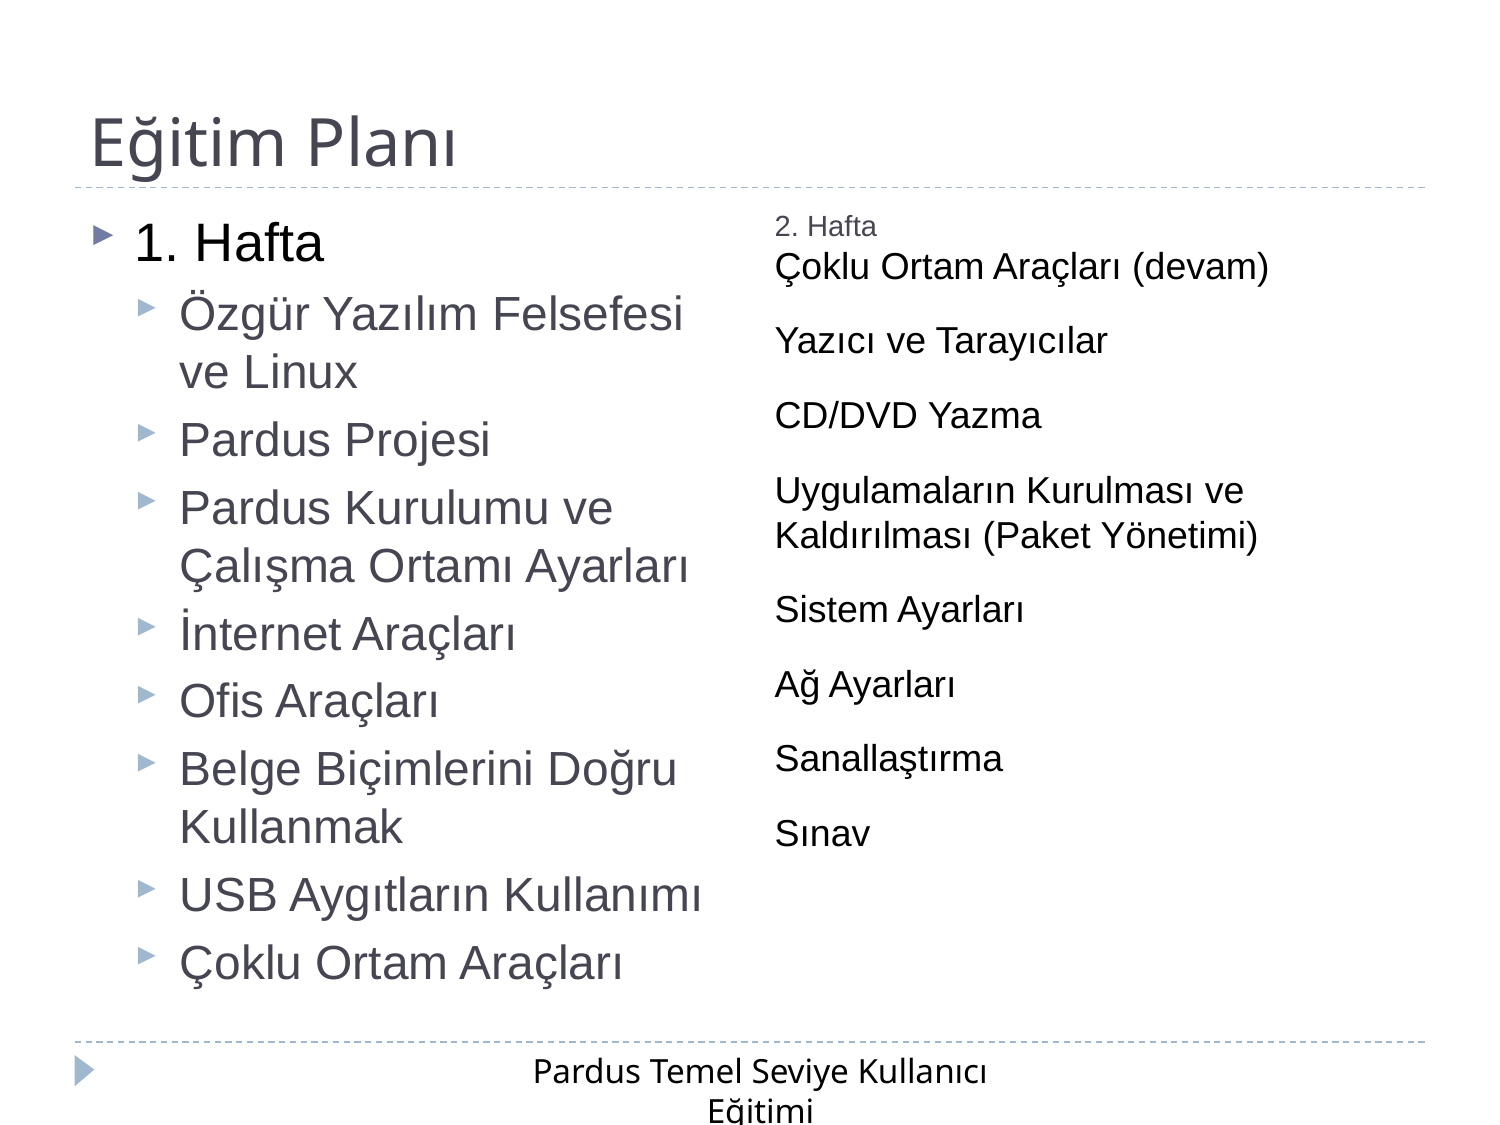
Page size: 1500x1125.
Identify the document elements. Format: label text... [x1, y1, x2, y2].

title Eğitim Planı [75, 37, 1425, 188]
list 2. Hafta Çoklu Ortam Araçları (devam) Yazıcı ve Tarayıcılar CD/DVD Yazma Uygulamaların Kurulması ve Kaldırılması (Paket Yönetimi) Sistem Ayarları Ağ Ayarları Sanallaştırma Sınav [759, 199, 1423, 1010]
list 1. Hafta Özgür Yazılım Felsefesi ve Linux Pardus Projesi Pardus Kurulumu ve Çalışma Ortamı Ayarları İnternet Araçları Ofis Araçları Belge Biçimlerini Doğru Kullanmak USB Aygıtların Kullanımı Çoklu Ortam Araçları [75, 200, 738, 1010]
